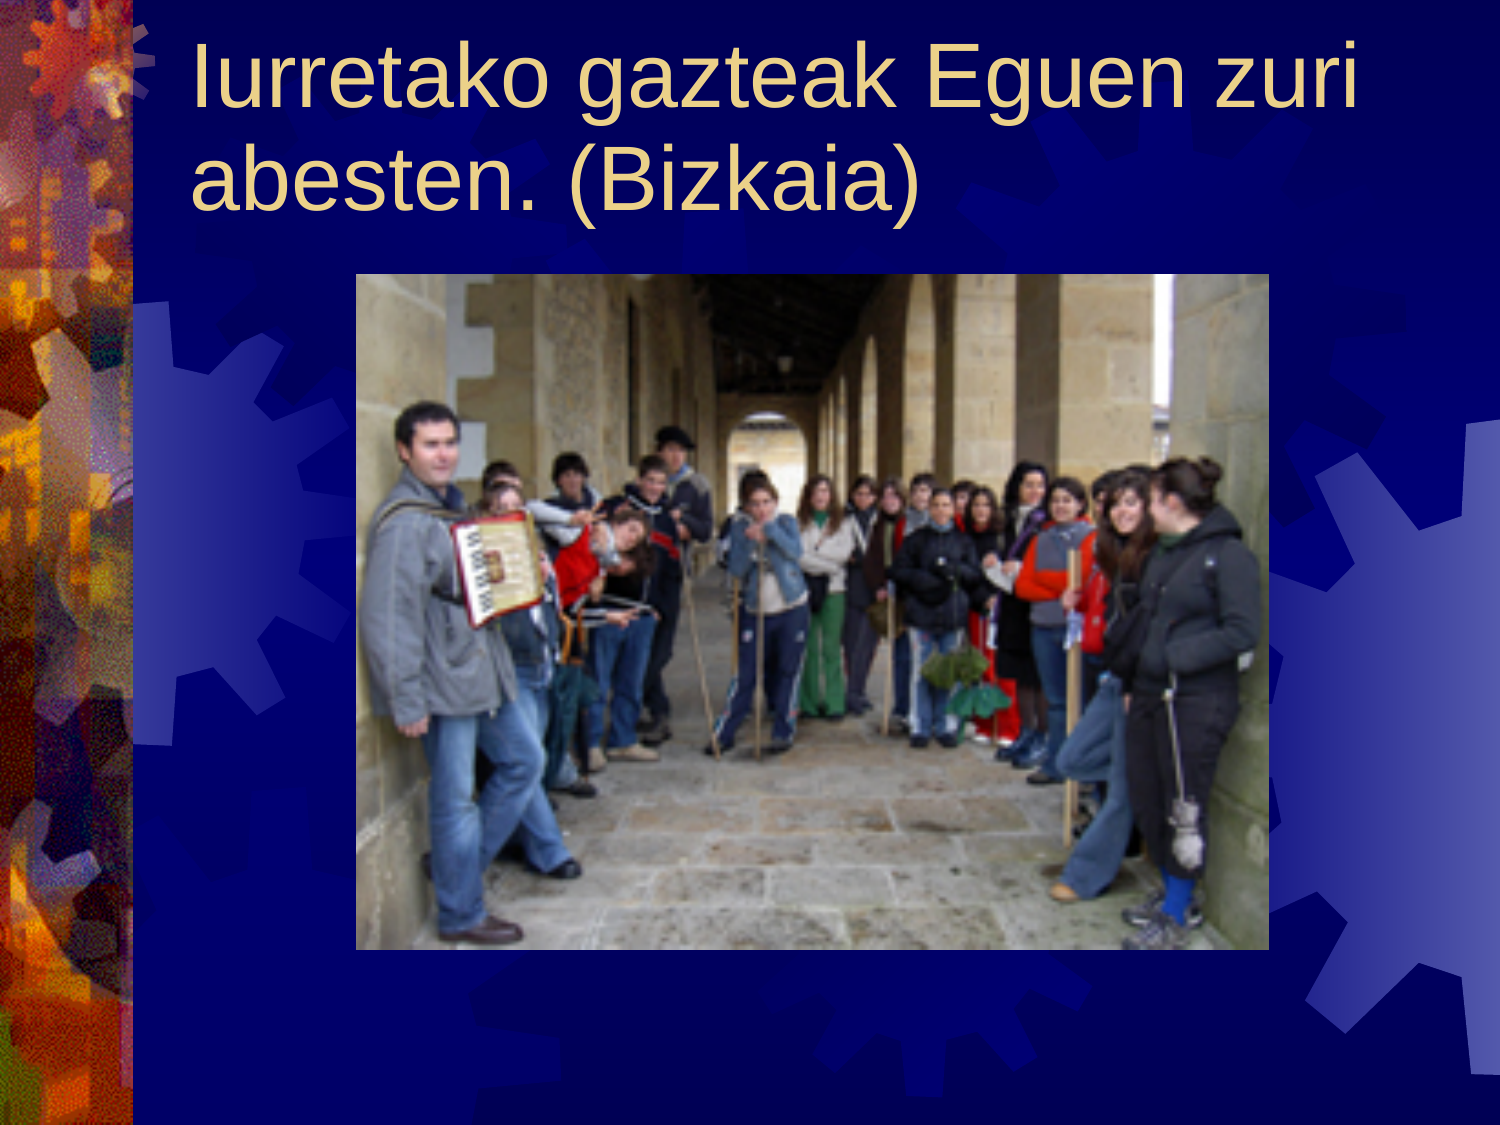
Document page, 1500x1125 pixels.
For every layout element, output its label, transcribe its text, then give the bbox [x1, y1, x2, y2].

title Iurretako gazteak Eguen zuri abesten. (Bizkaia) [174, 2, 1450, 238]
chart [356, 275, 1269, 951]
picture [0, 0, 133, 1125]
